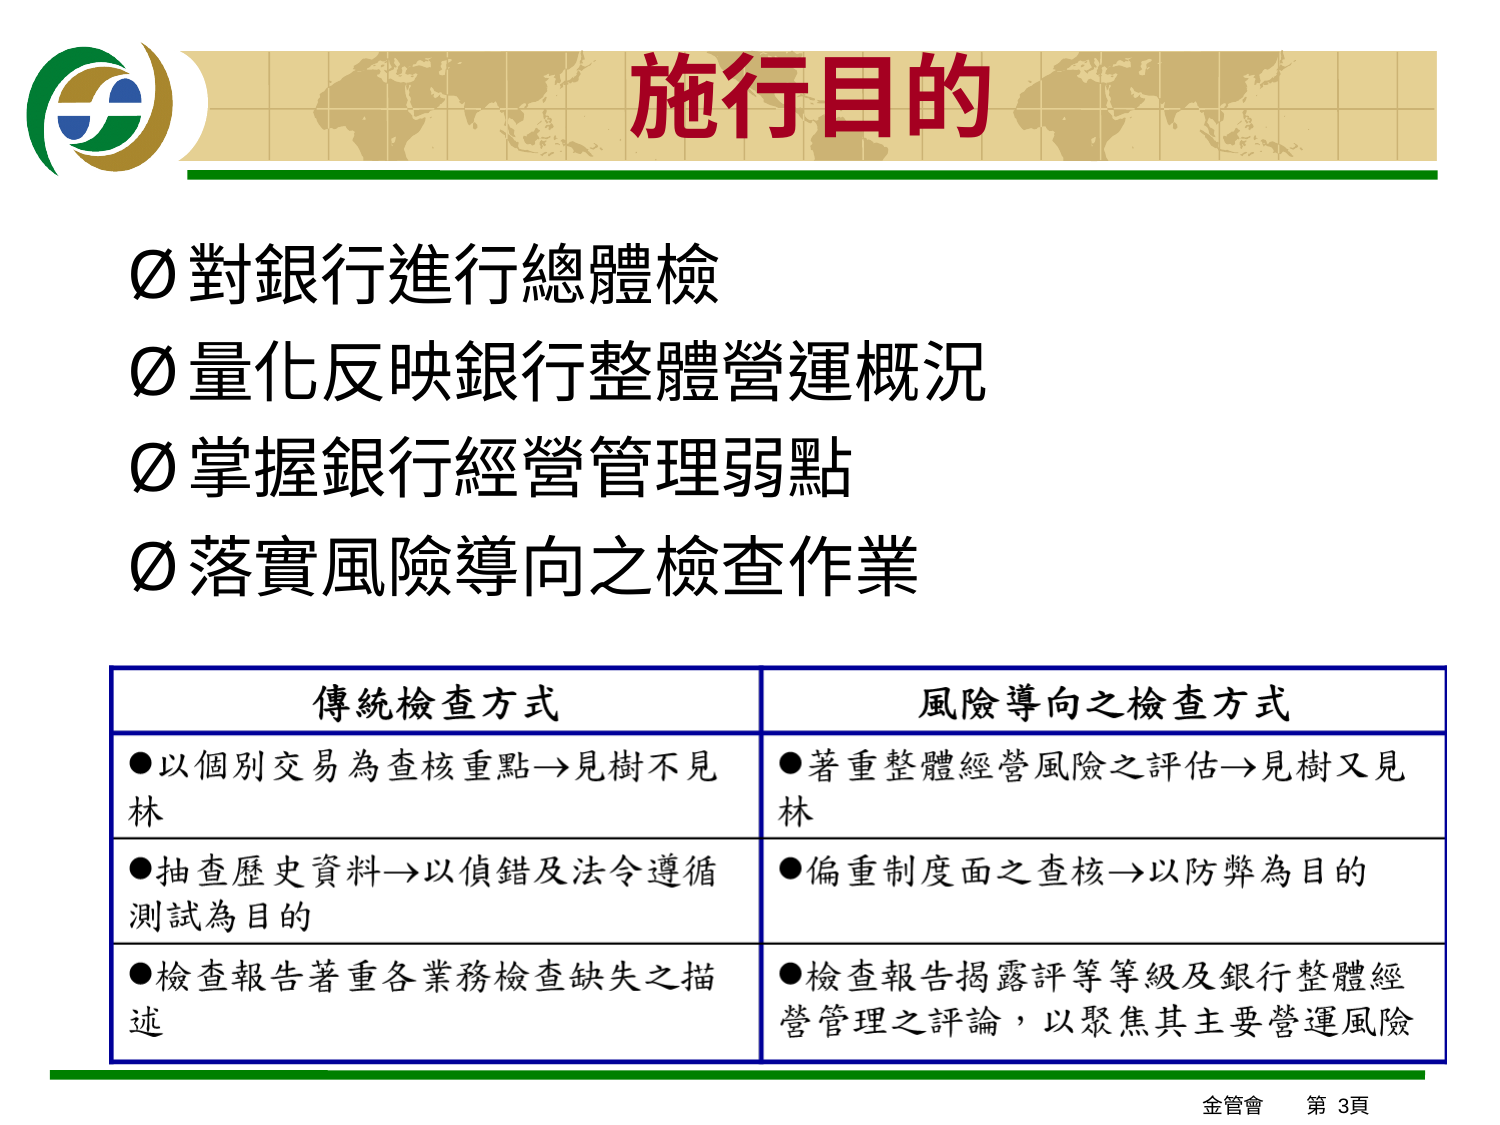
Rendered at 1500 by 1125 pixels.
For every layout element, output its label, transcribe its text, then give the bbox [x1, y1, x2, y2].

picture [103, 663, 1447, 1067]
list 對銀行進行總體檢 量化反映銀行整體營運概況 掌握銀行經營管理弱點 落實風險導向之檢查作業 [112, 224, 1441, 663]
picture [24, 37, 175, 178]
title 施行目的 [174, 24, 1450, 163]
